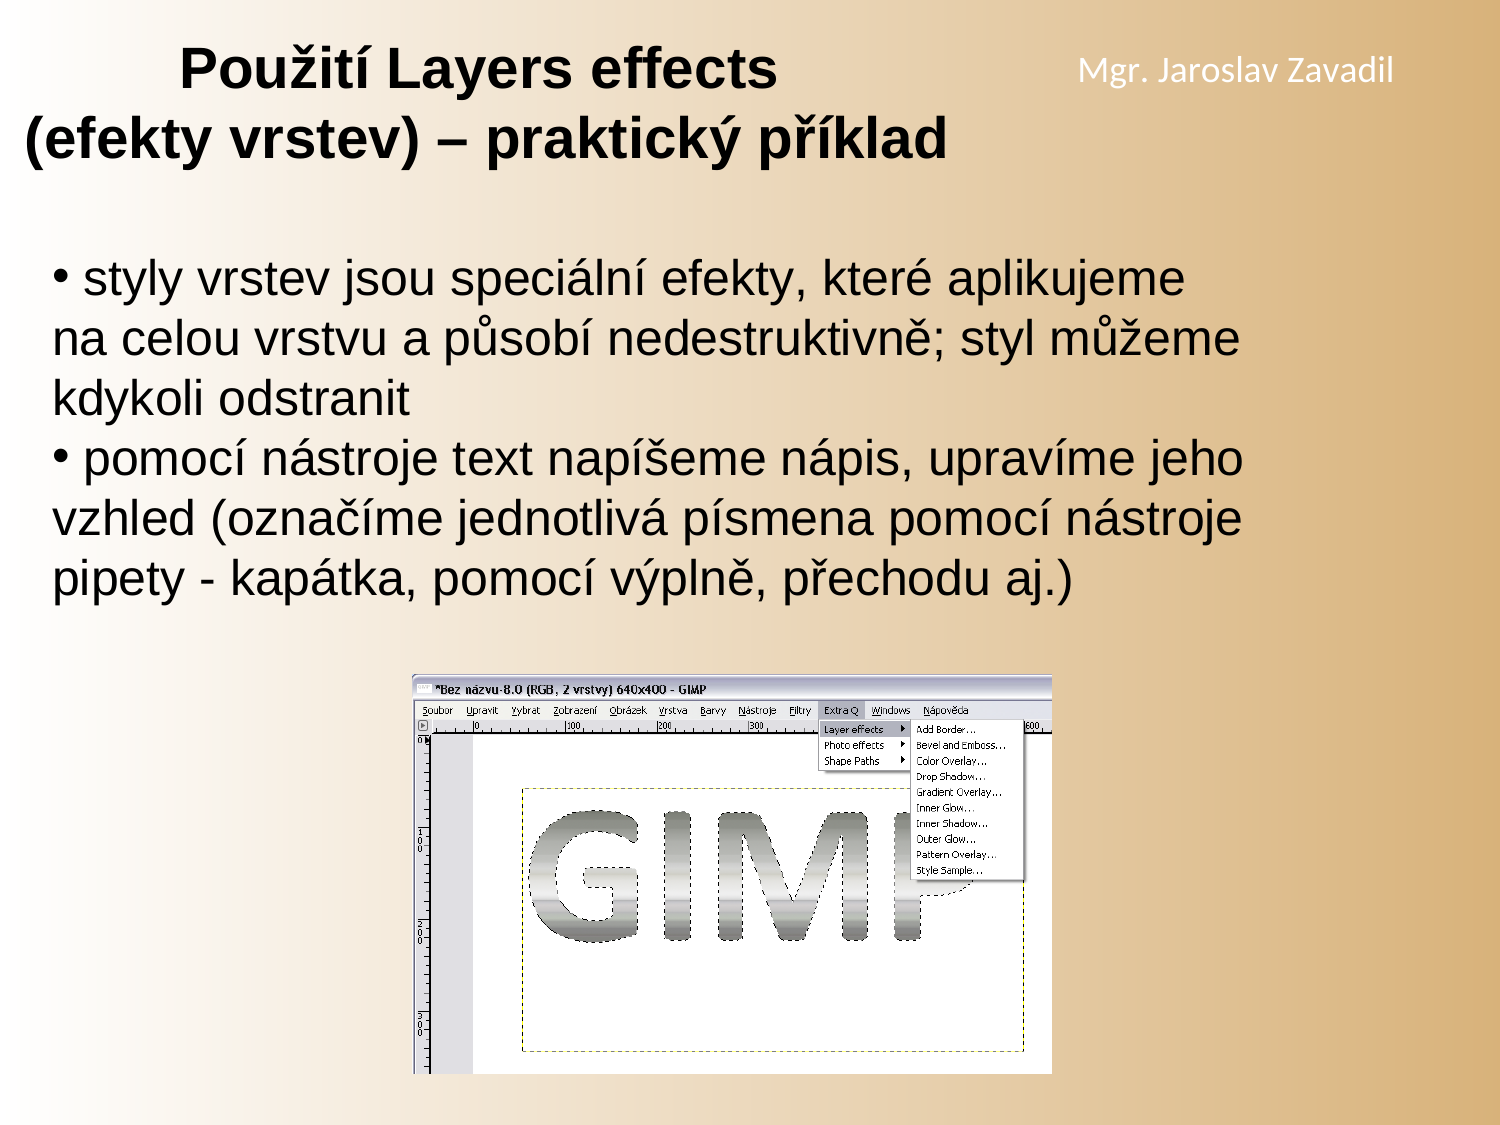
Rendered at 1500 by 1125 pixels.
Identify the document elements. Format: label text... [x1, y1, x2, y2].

text_box Mgr. Jaroslav Zavadil [1062, 37, 1450, 98]
title Použití Layers effects (efekty vrstev) – praktický příklad [0, 0, 976, 201]
text_box styly vrstev jsou speciální efekty, které aplikujeme na celou vrstvu a působí nedestruktivně; styl můžeme kdykoli odstranit pomocí nástroje text napíšeme nápis, upravíme jeho vzhled (označíme jednotlivá písmena pomocí nástroje pipety - kapátka, pomocí výplně, přechodu aj.) [37, 237, 1363, 673]
picture [412, 674, 1052, 1074]
